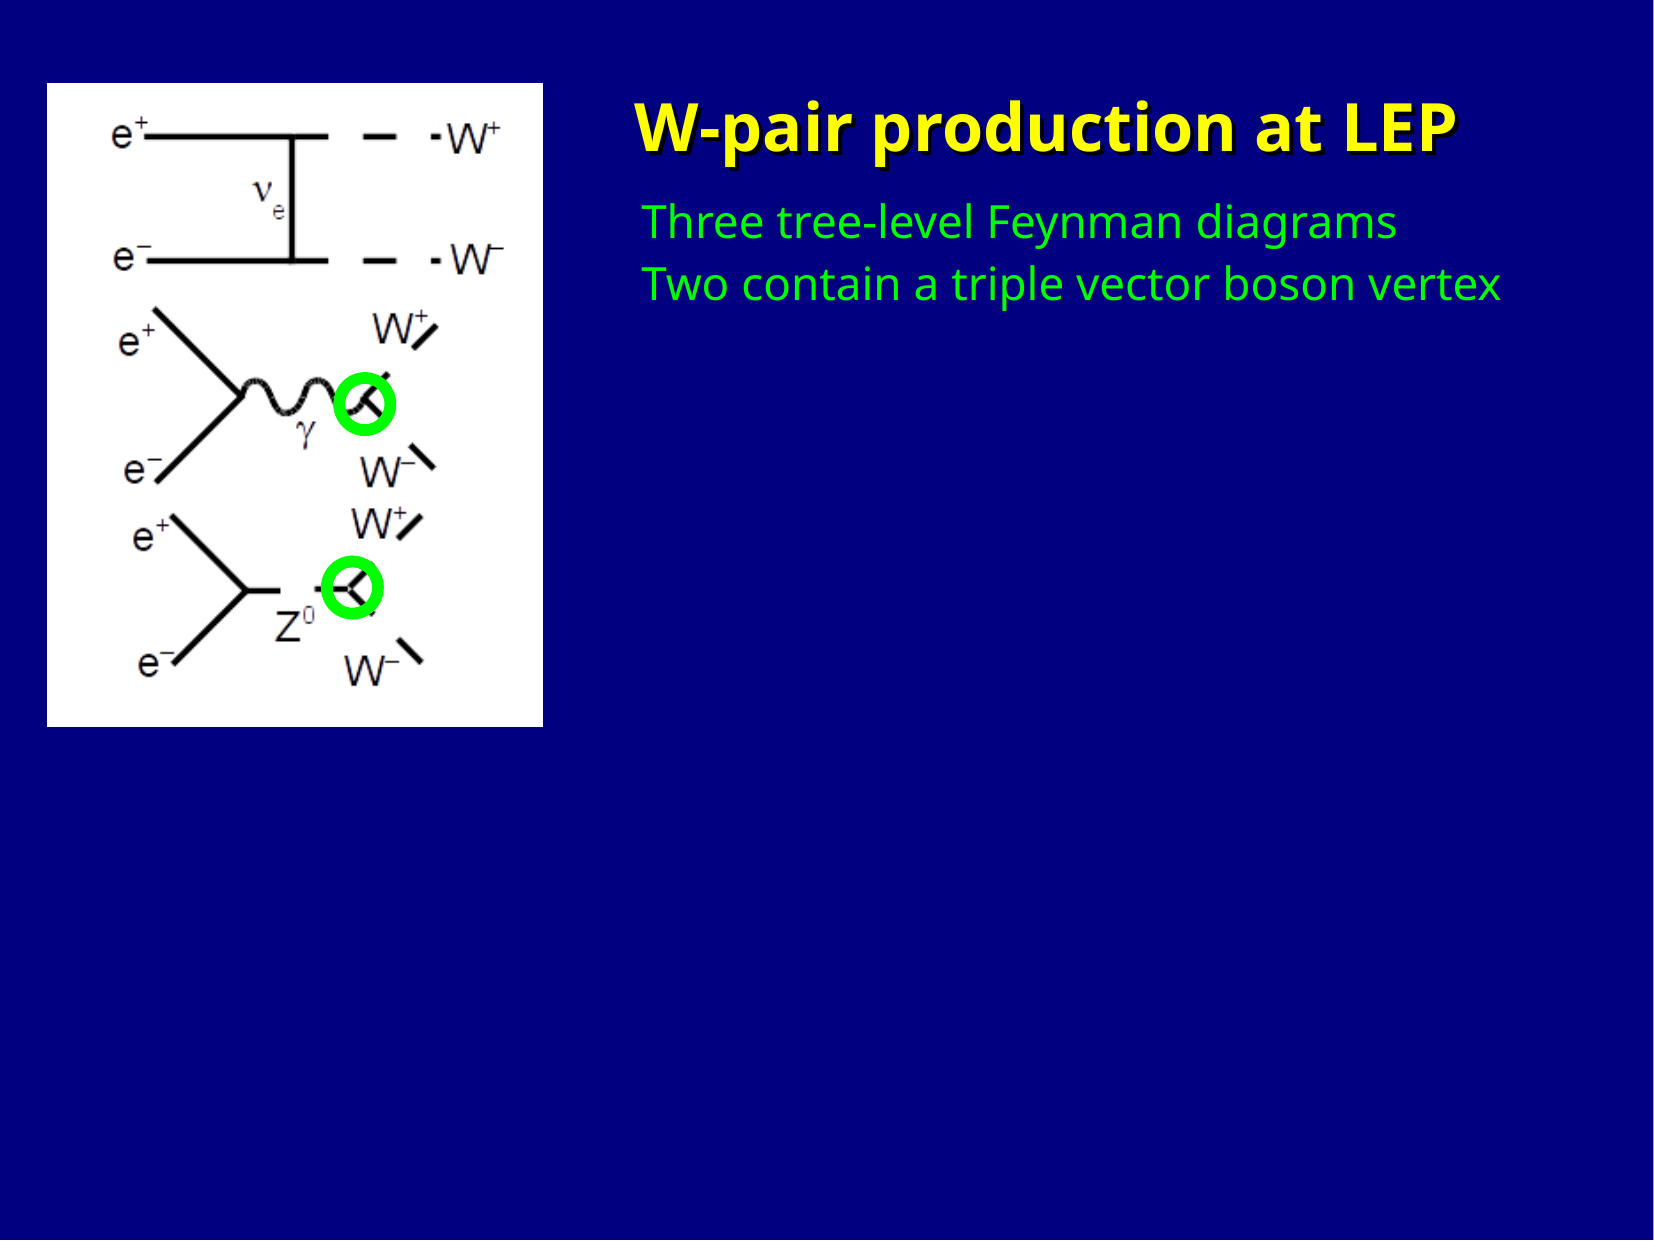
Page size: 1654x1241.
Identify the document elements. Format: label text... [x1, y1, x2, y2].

text_box W-pair production at LEP [620, 72, 1531, 166]
text_box Three tree-level Feynman diagrams Two contain a triple vector boson vertex [626, 181, 1521, 524]
picture [47, 83, 543, 727]
